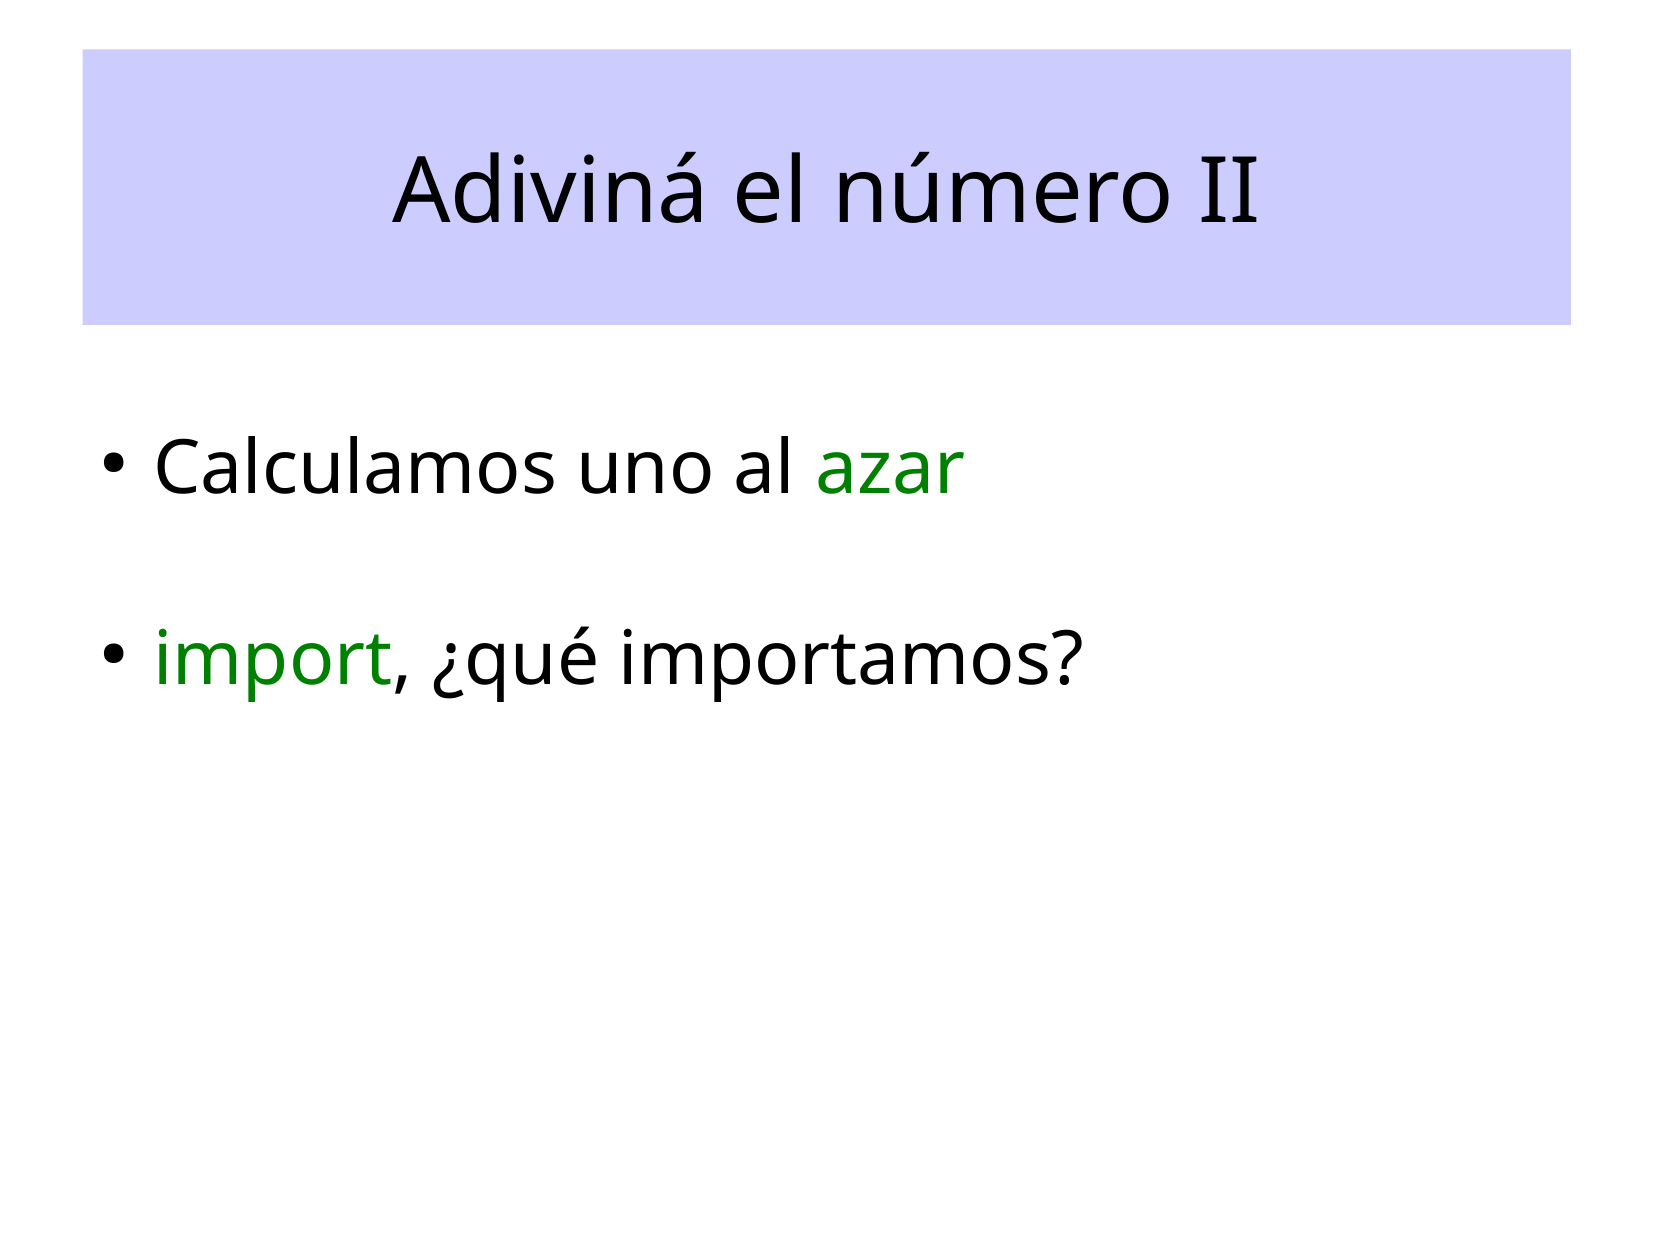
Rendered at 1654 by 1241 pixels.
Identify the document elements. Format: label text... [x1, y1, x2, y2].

list Calculamos uno al azar import, ¿qué importamos? [82, 413, 1571, 1232]
title Adiviná el número II [82, 56, 1571, 318]
